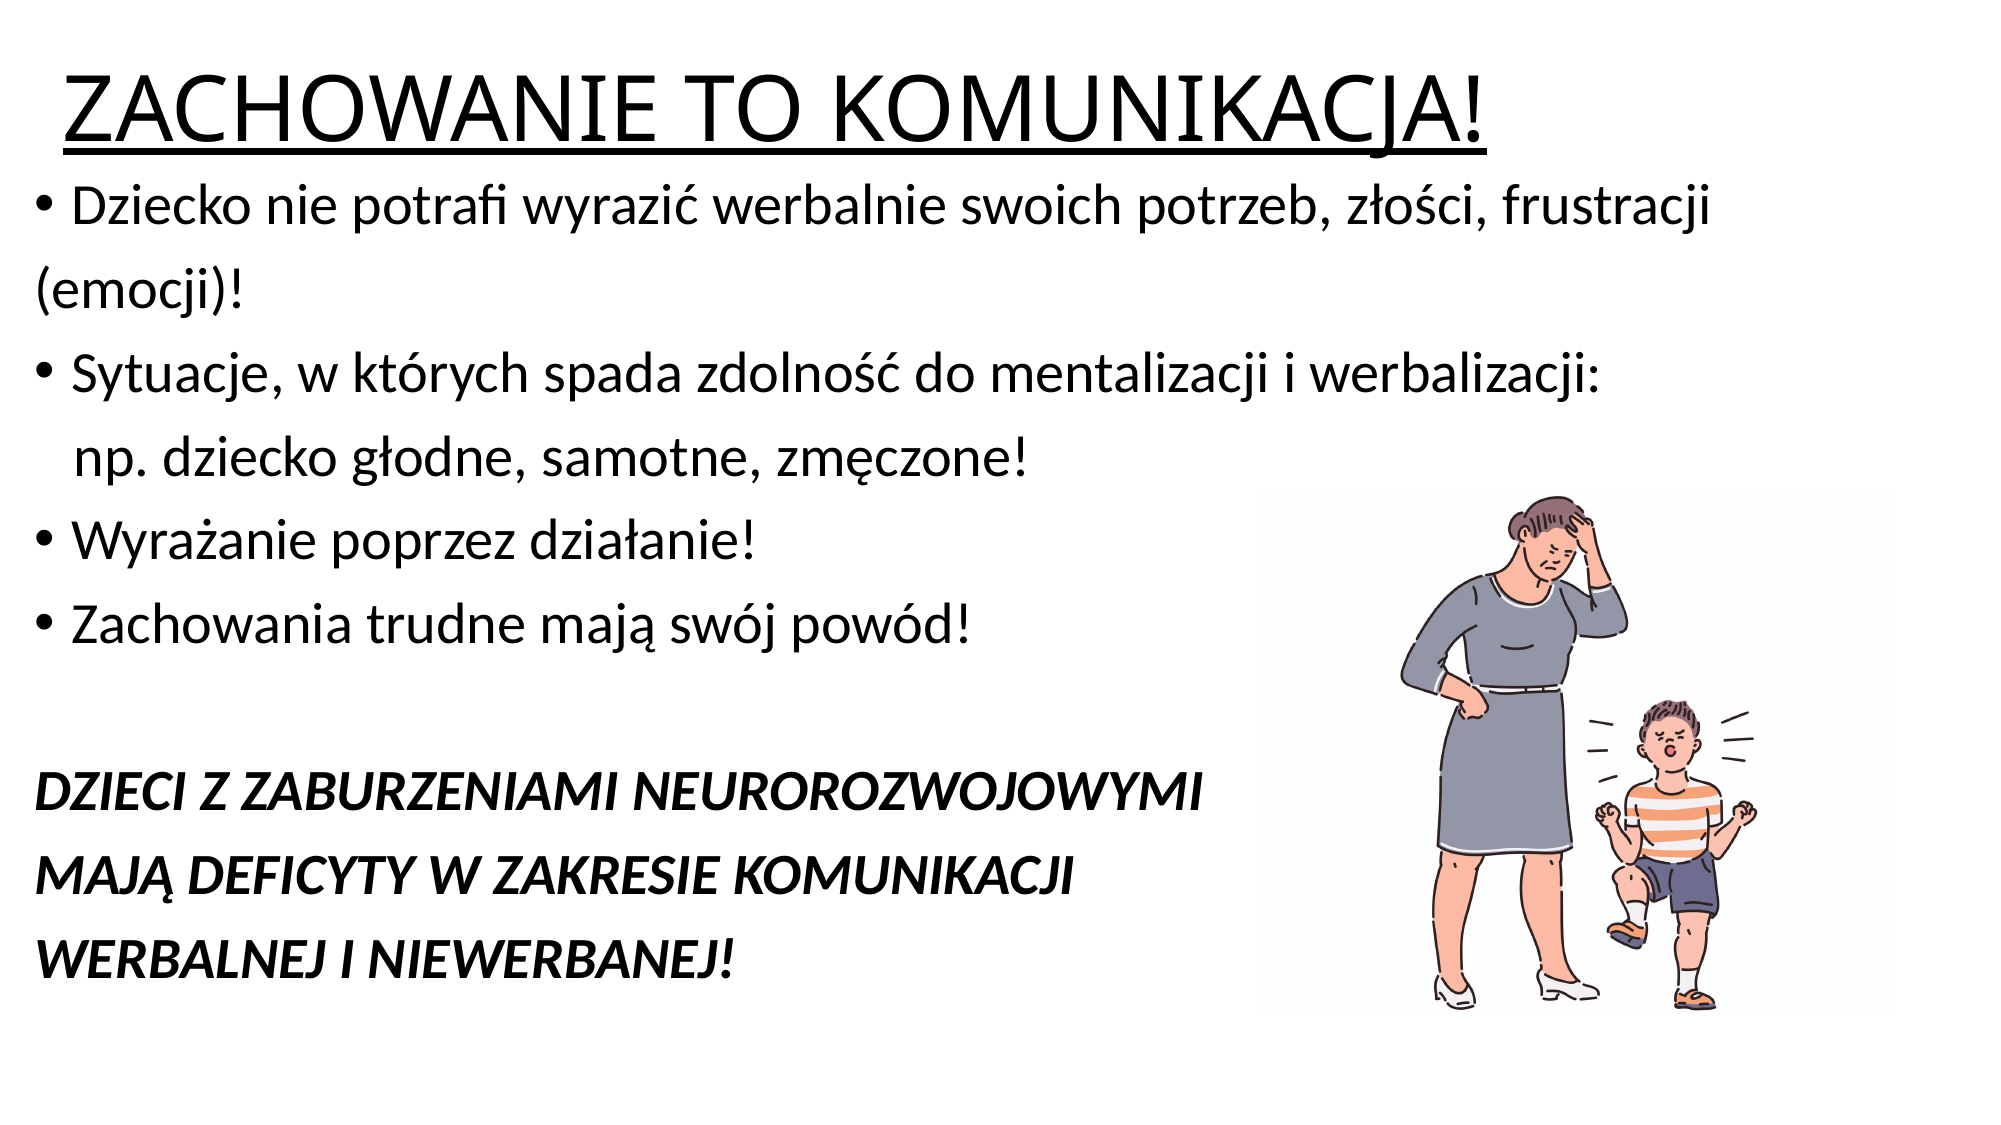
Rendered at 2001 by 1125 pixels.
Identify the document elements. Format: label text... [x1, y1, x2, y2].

title ZACHOWANIE TO KOMUNIKACJA! [47, 2, 1773, 221]
picture [1258, 491, 1896, 1013]
list Dziecko nie potrafi wyrazić werbalnie swoich potrzeb, złości, frustracji (emocji)! Sytuacje, w których spada zdolność do mentalizacji i werbalizacji: np. dziecko głodne, samotne, zmęczone! Wyrażanie poprzez działanie! Zachowania trudne mają swój powód! DZIECI Z ZABURZENIAMI NEUROROZWOJOWYMI MAJĄ DEFICYTY W ZAKRESIE KOMUNIKACJI WERBALNEJ I NIEWERBANEJ! [19, 167, 1745, 1077]
